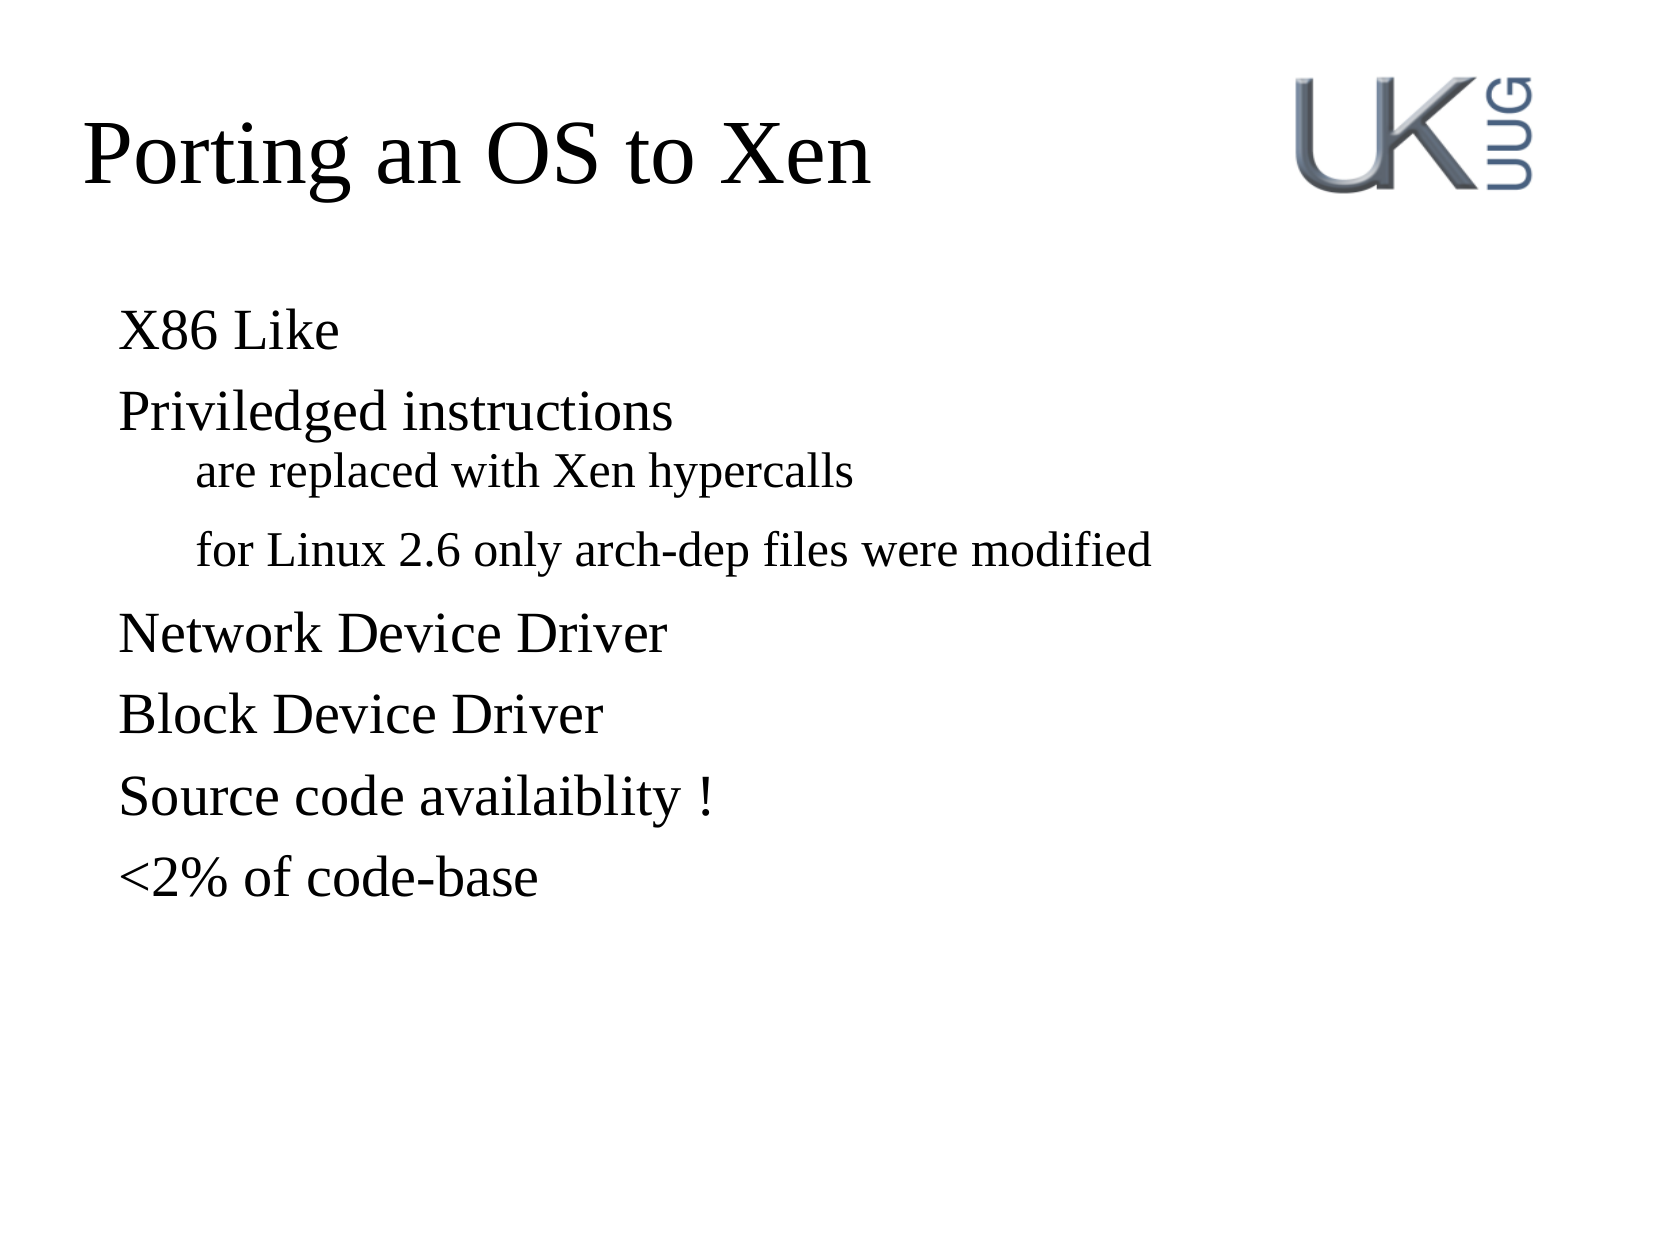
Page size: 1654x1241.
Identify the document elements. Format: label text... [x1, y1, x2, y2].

title Porting an OS to Xen [82, 57, 1571, 249]
list X86 Like Priviledged instructions are replaced with Xen hypercalls for Linux 2.6 only arch-dep files were modified Network Device Driver Block Device Driver Source code availaiblity ! <2% of code-base [86, 289, 1626, 1226]
